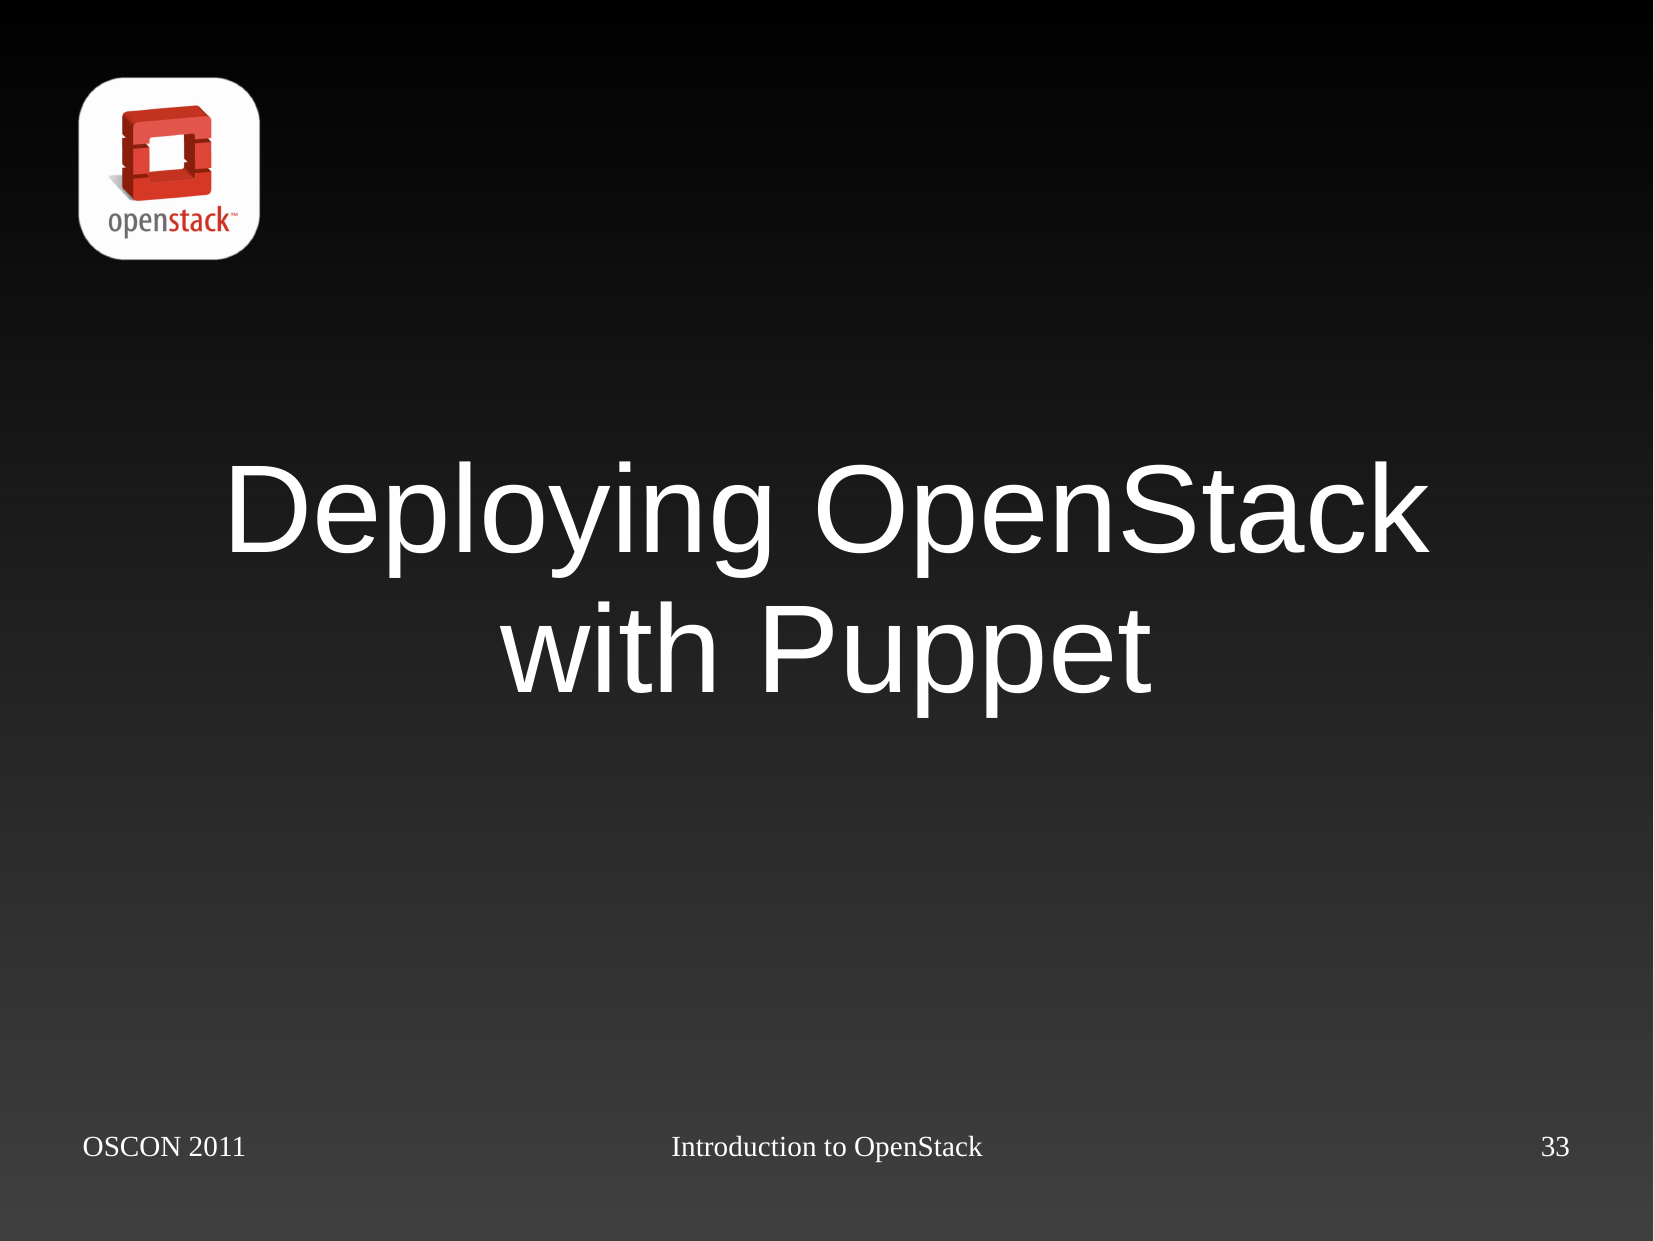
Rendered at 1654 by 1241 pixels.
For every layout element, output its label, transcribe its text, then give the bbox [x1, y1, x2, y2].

subtitle Deploying OpenStack with Puppet [82, 56, 1571, 1102]
picture [0, 0, 1654, 1241]
